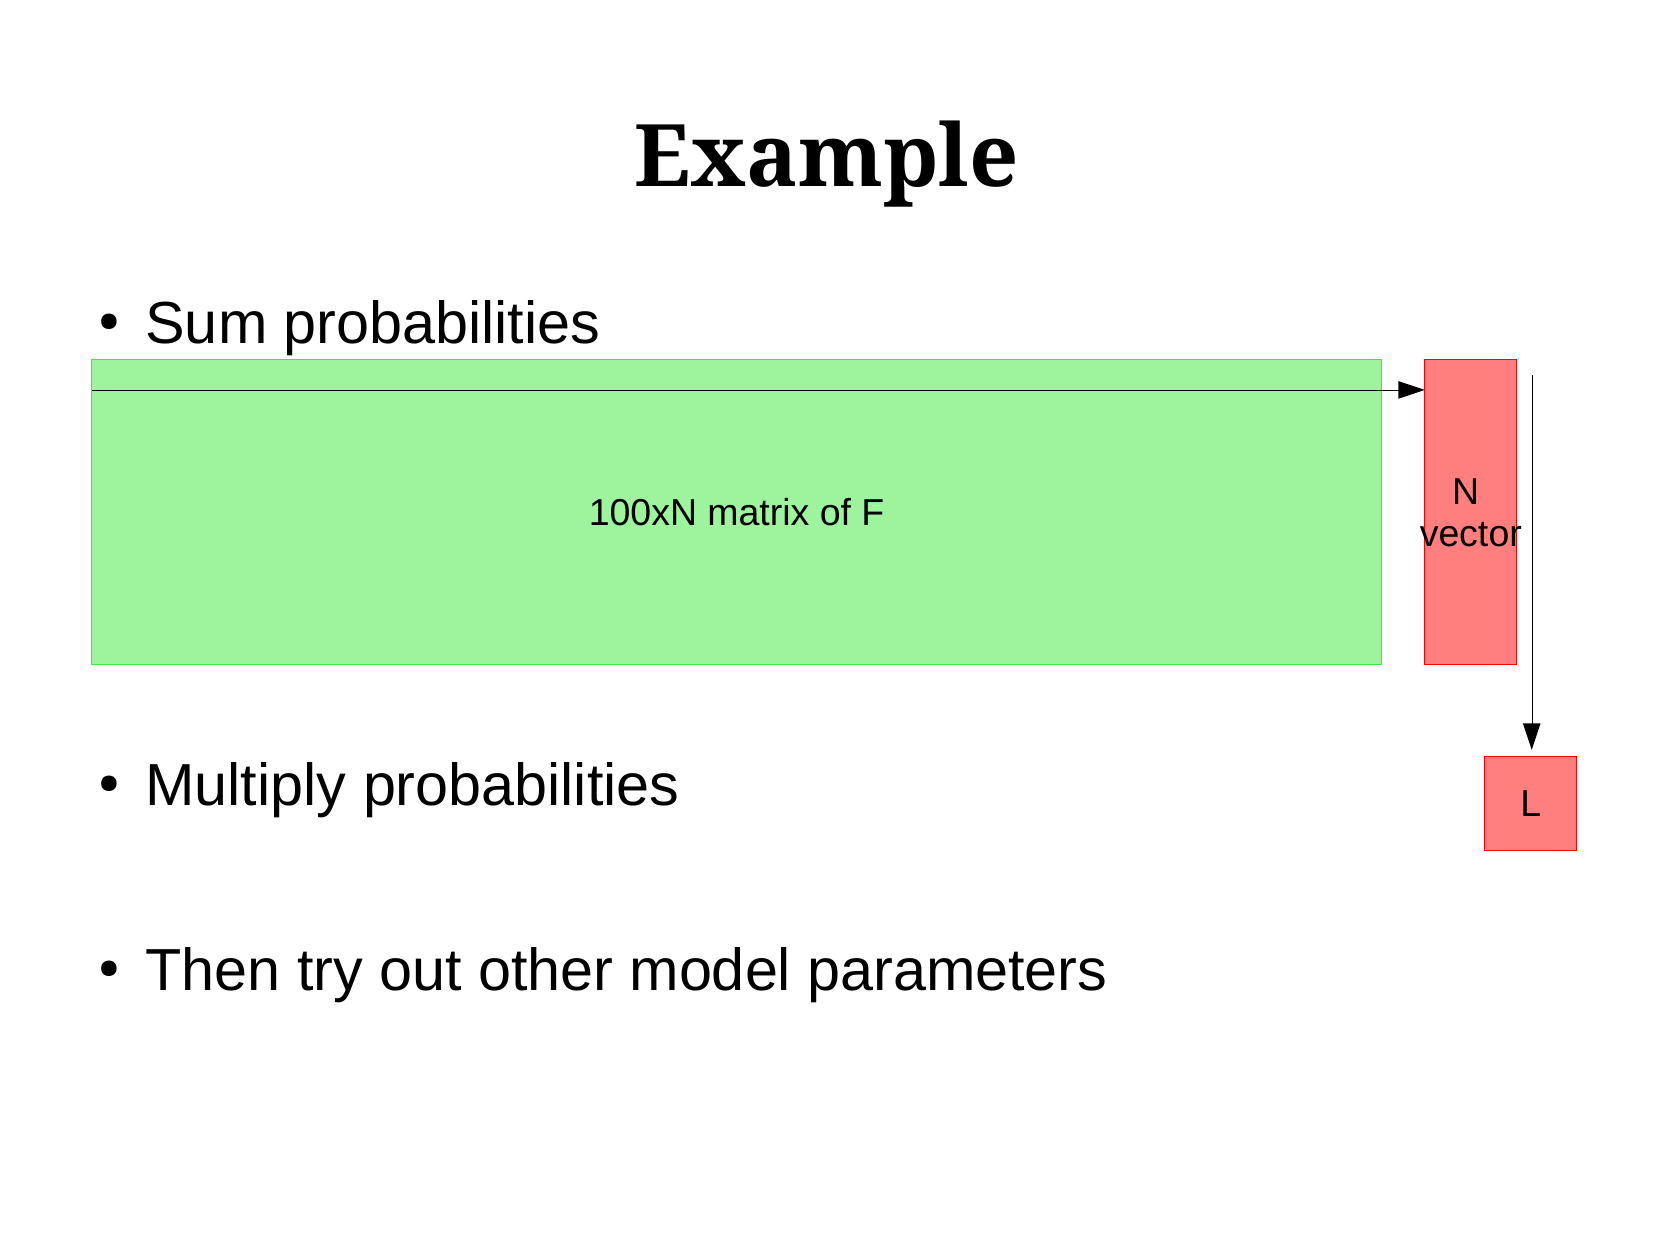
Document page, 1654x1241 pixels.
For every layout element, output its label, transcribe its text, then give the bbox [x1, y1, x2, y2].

text_box 100xN matrix of F [91, 359, 1382, 390]
text_box 100xN matrix of F [91, 391, 1382, 665]
title Example [82, 49, 1571, 257]
list Sum probabilities Multiply probabilities Then try out other model parameters [82, 290, 1571, 1010]
text_box N vector [1424, 359, 1517, 665]
text_box L [1484, 756, 1577, 851]
